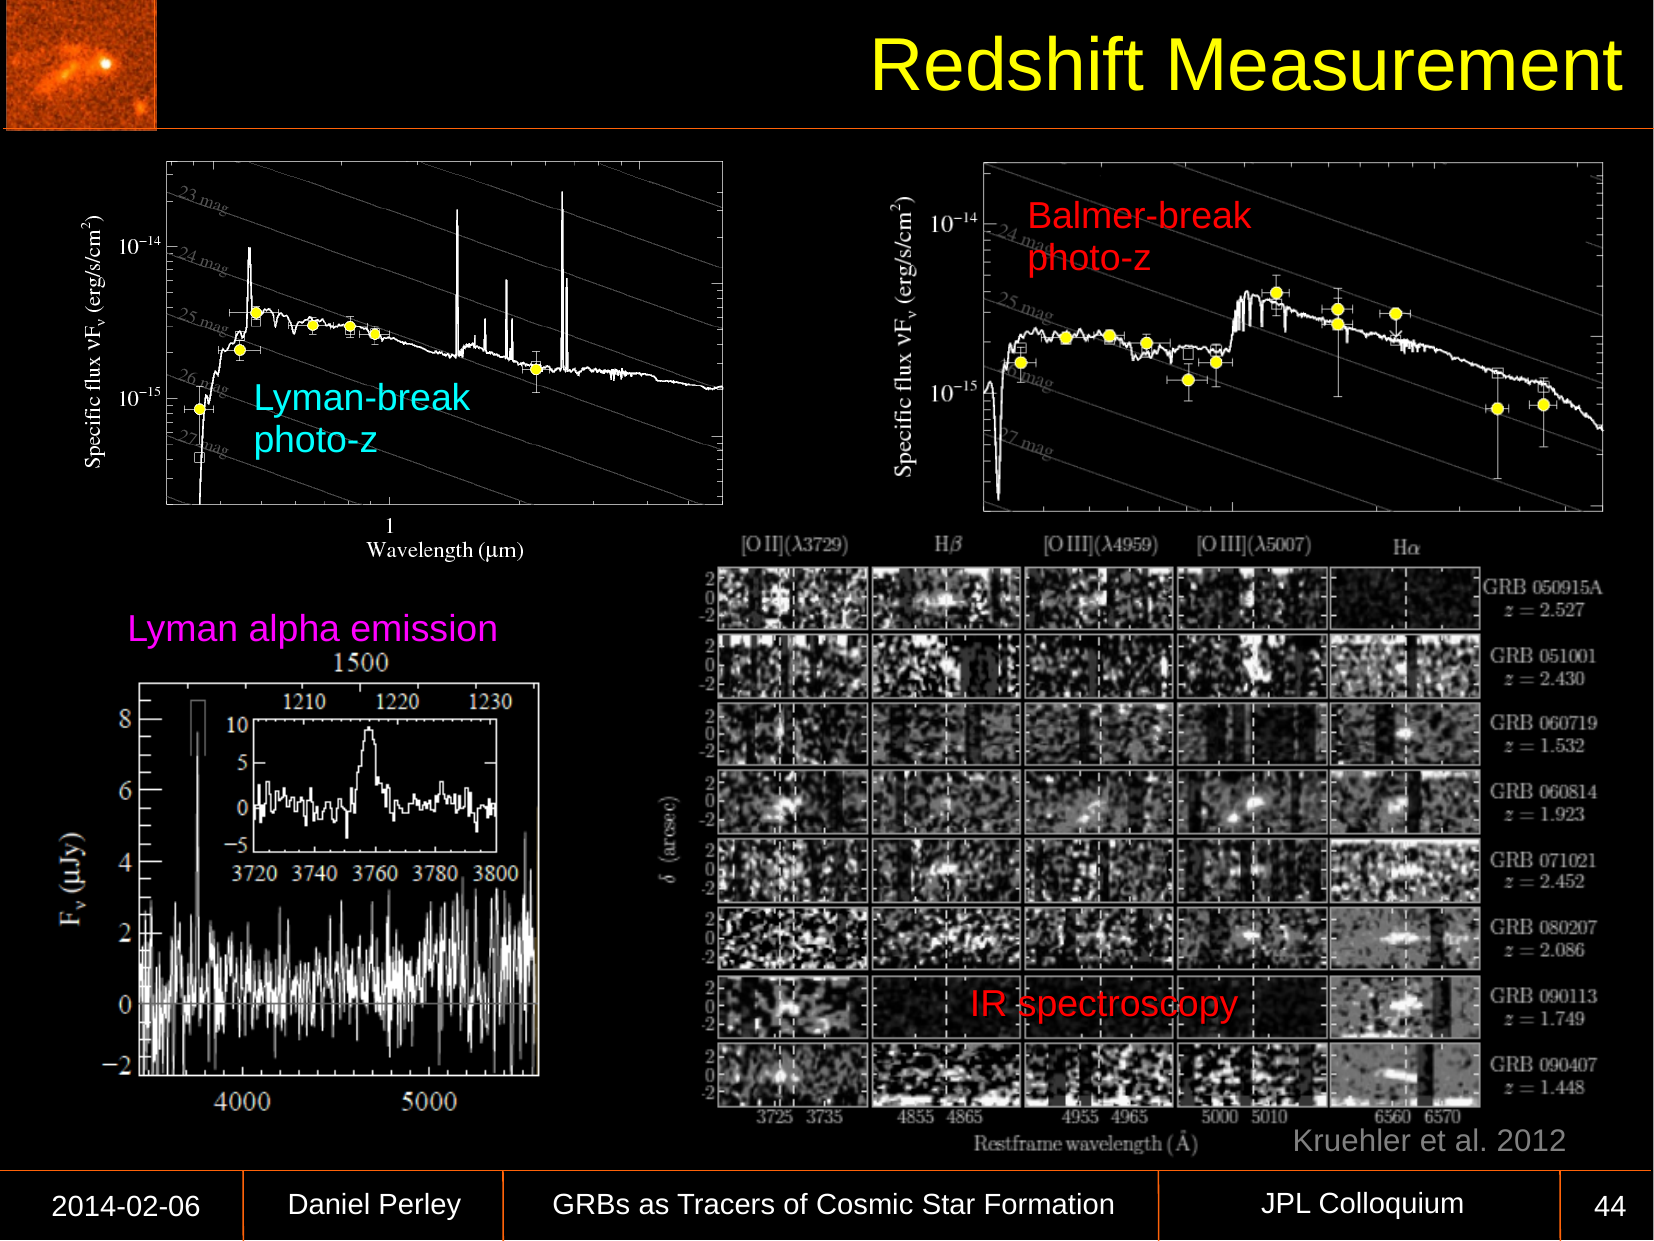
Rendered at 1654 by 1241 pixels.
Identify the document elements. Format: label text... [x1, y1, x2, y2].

text_box Lyman-break photo-z [238, 369, 577, 468]
title Redshift Measurement [187, 21, 1624, 108]
text_box Kruehler et al. 2012 [1275, 1113, 1613, 1169]
text_box IR spectroscopy [897, 975, 1311, 1032]
text_box Lyman alpha emission [112, 600, 526, 657]
picture [75, 149, 1613, 1163]
picture [7, 0, 154, 128]
picture [37, 639, 571, 1126]
text_box Balmer-break photo-z [1012, 187, 1351, 287]
